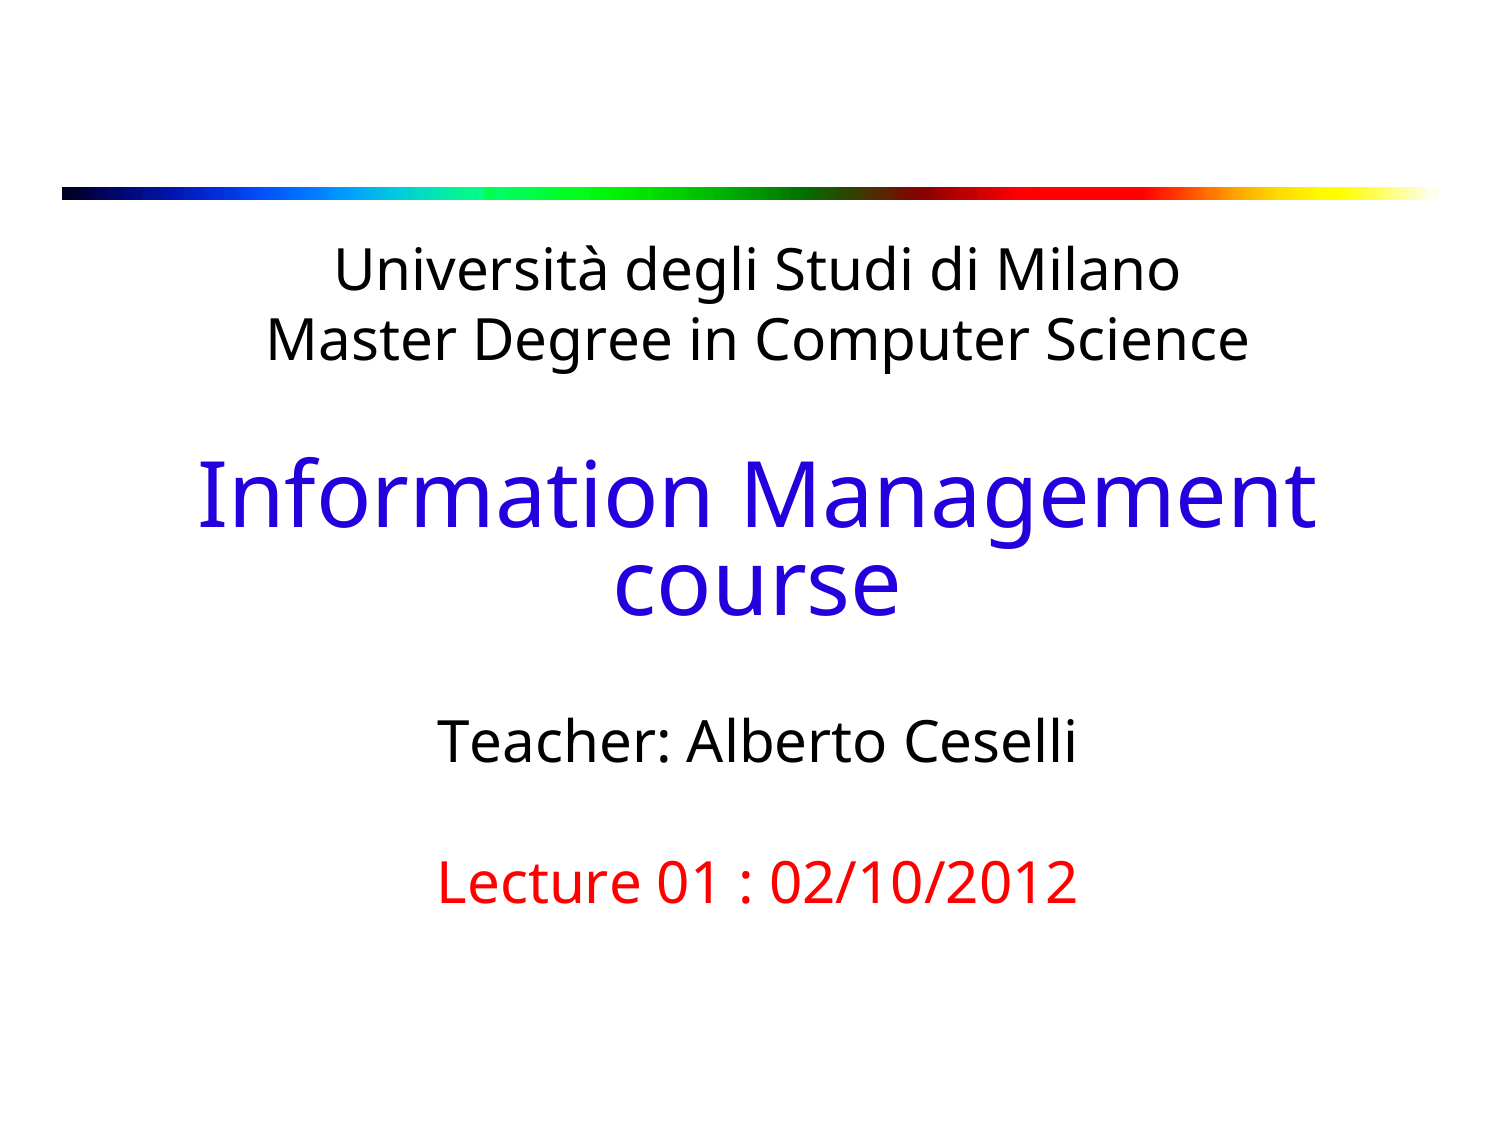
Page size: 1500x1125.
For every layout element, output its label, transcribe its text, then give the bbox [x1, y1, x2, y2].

subtitle Università degli Studi di Milano Master Degree in Computer Science Information Management course Teacher: Alberto Ceselli Lecture 01 : 02/10/2012 [124, 26, 1391, 1125]
